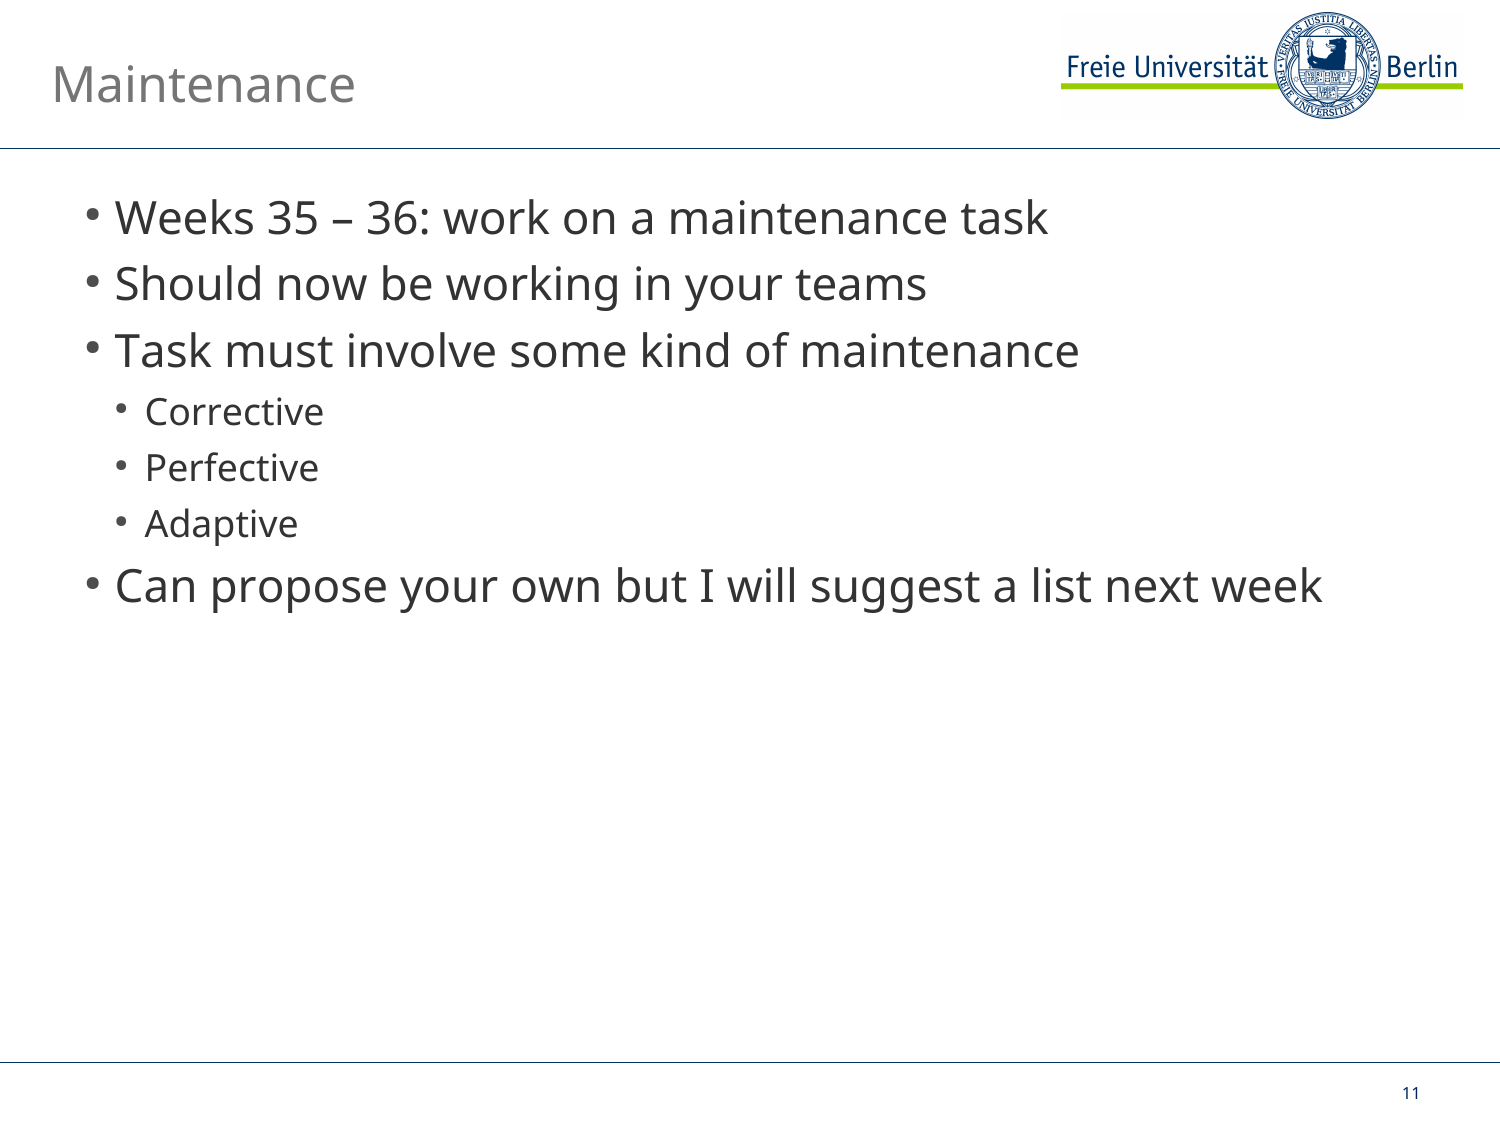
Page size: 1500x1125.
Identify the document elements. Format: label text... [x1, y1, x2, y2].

picture [1061, 12, 1463, 119]
title Maintenance [51, 61, 1238, 113]
list Weeks 35 – 36: work on a maintenance task Should now be working in your teams Task must involve some kind of maintenance Corrective Perfective Adaptive Can propose your own but I will suggest a list next week [54, 187, 1426, 931]
